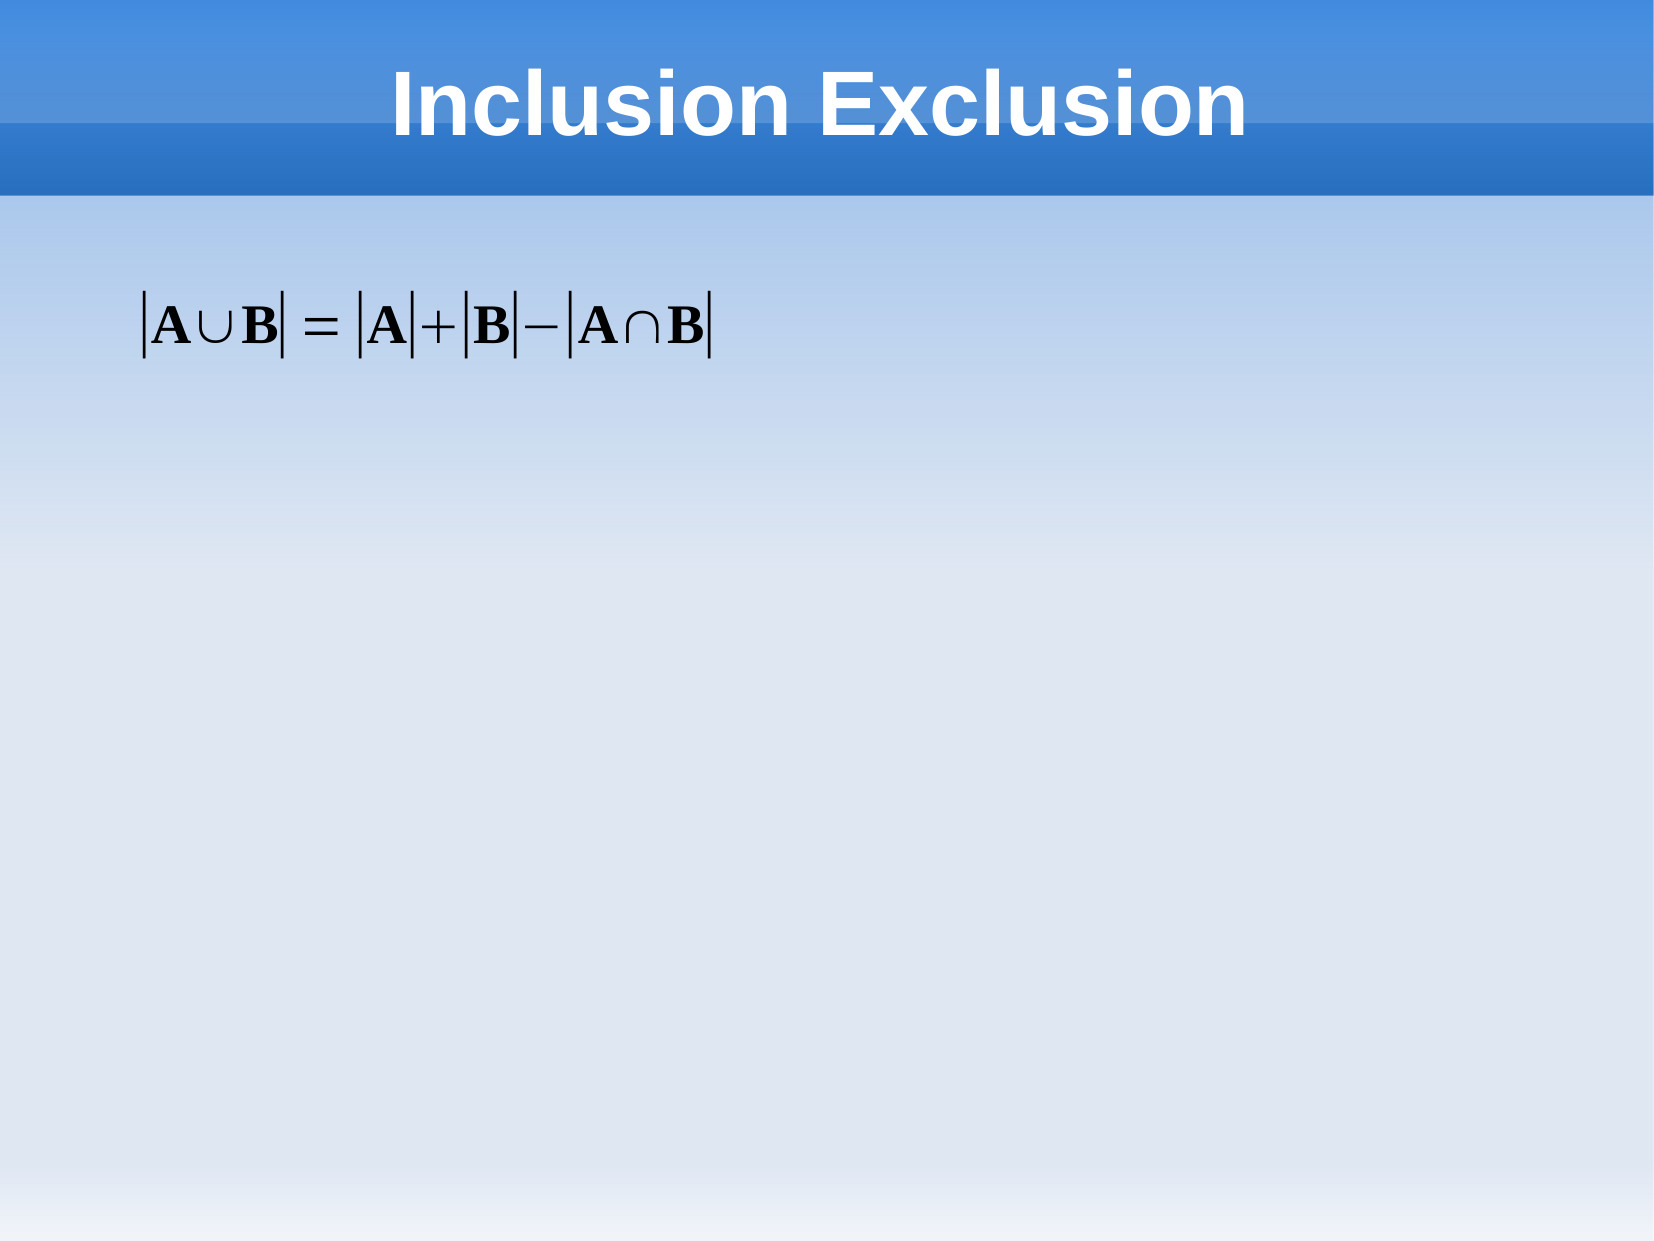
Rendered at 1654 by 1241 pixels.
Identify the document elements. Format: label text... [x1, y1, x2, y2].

chart [127, 288, 726, 363]
title Inclusion Exclusion [76, 0, 1565, 208]
picture [0, 0, 1654, 1241]
list [82, 290, 1571, 1094]
